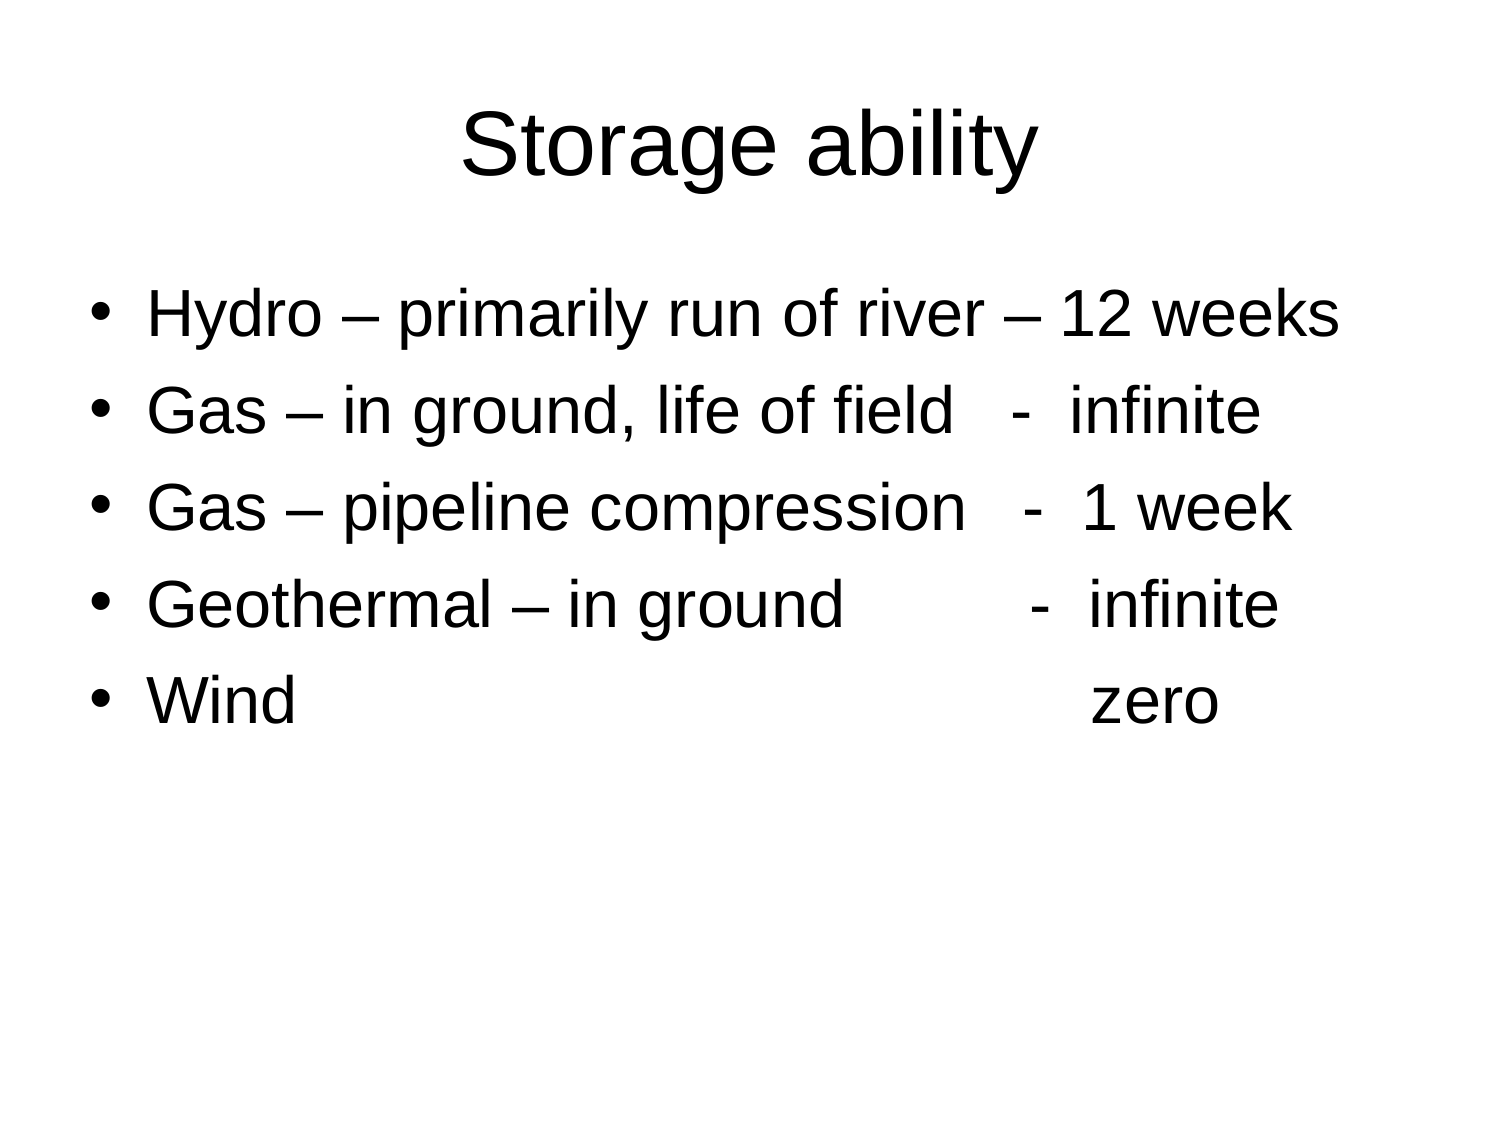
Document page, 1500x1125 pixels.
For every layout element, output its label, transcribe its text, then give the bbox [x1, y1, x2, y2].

list Hydro – primarily run of river – 12 weeks Gas – in ground, life of field - infinite Gas – pipeline compression - 1 week Geothermal – in ground - infinite Wind zero [75, 262, 1426, 1005]
title Storage ability [75, 45, 1426, 233]
